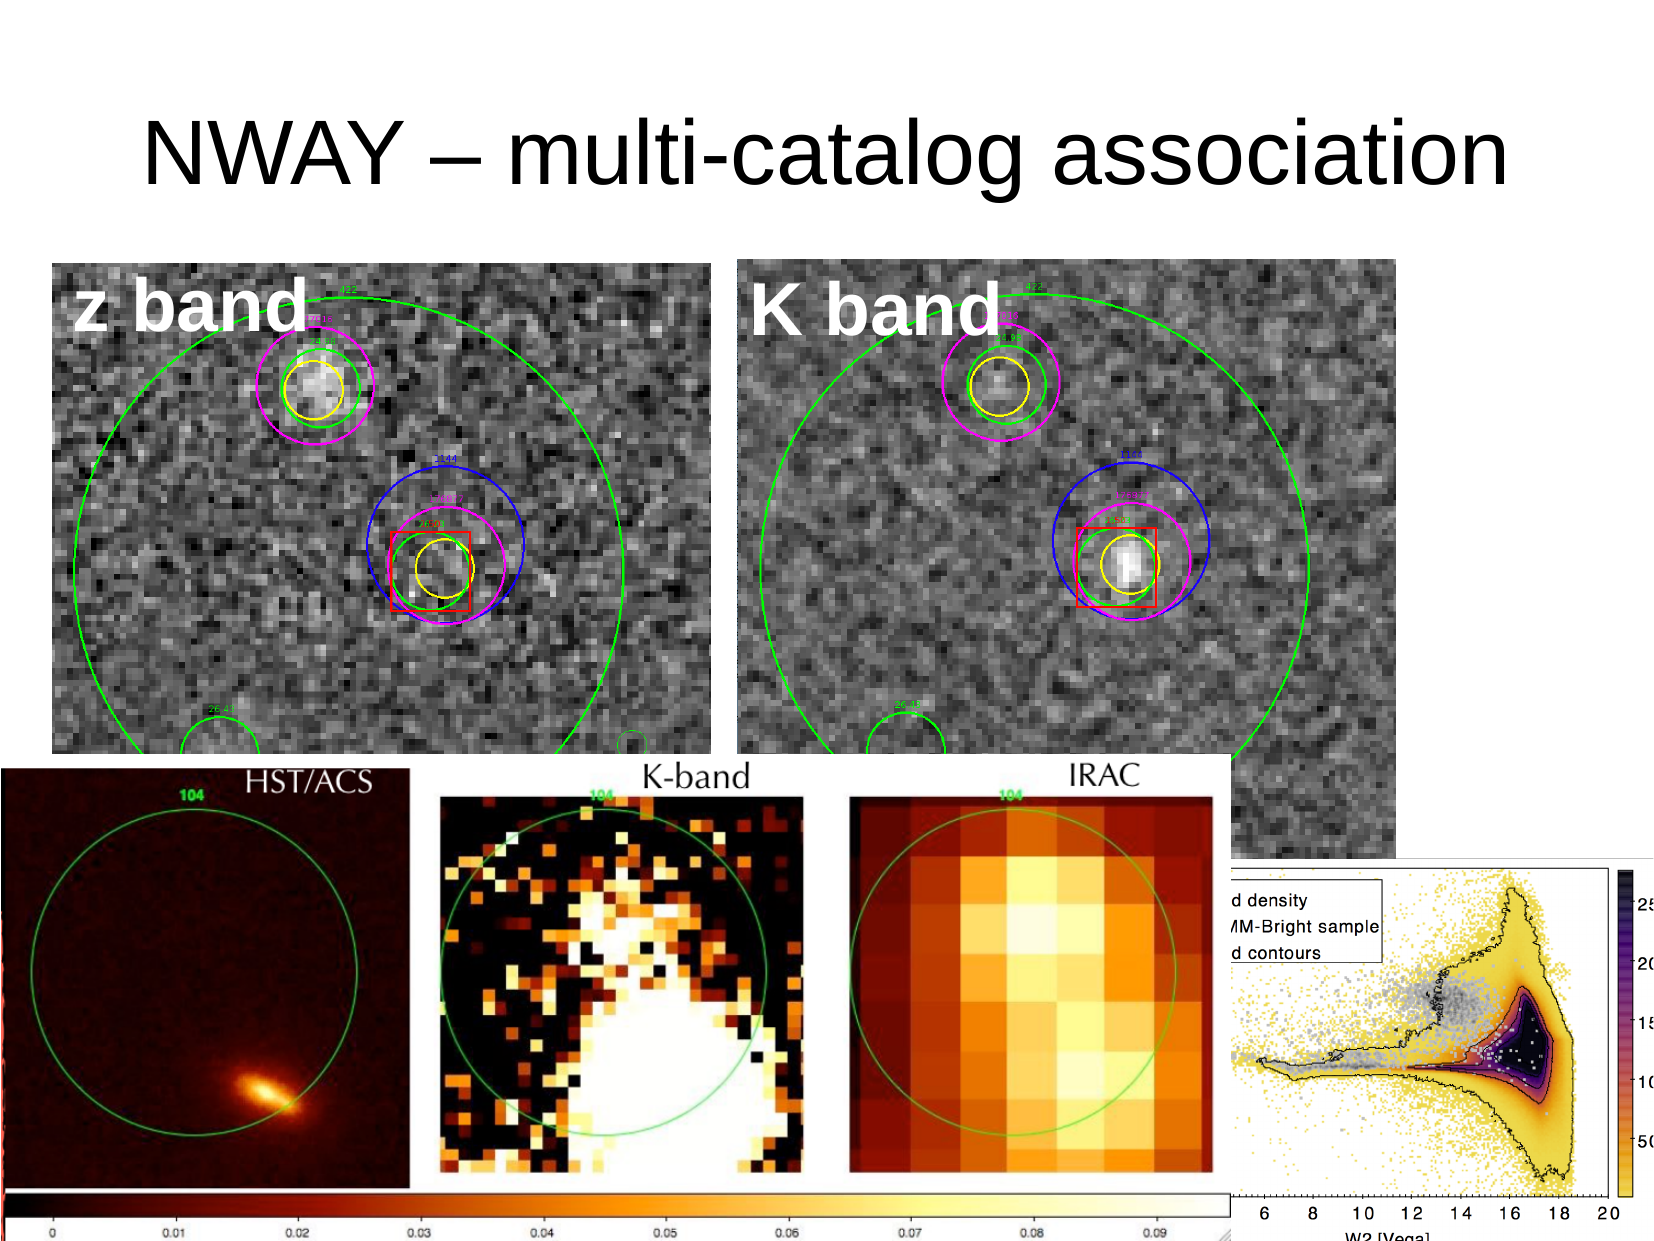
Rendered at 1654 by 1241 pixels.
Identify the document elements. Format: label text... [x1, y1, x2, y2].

title NWAY – multi-catalog association [82, 49, 1571, 257]
text_box K band [741, 257, 1013, 359]
picture [1, 259, 1654, 1241]
text_box z band [64, 248, 319, 355]
